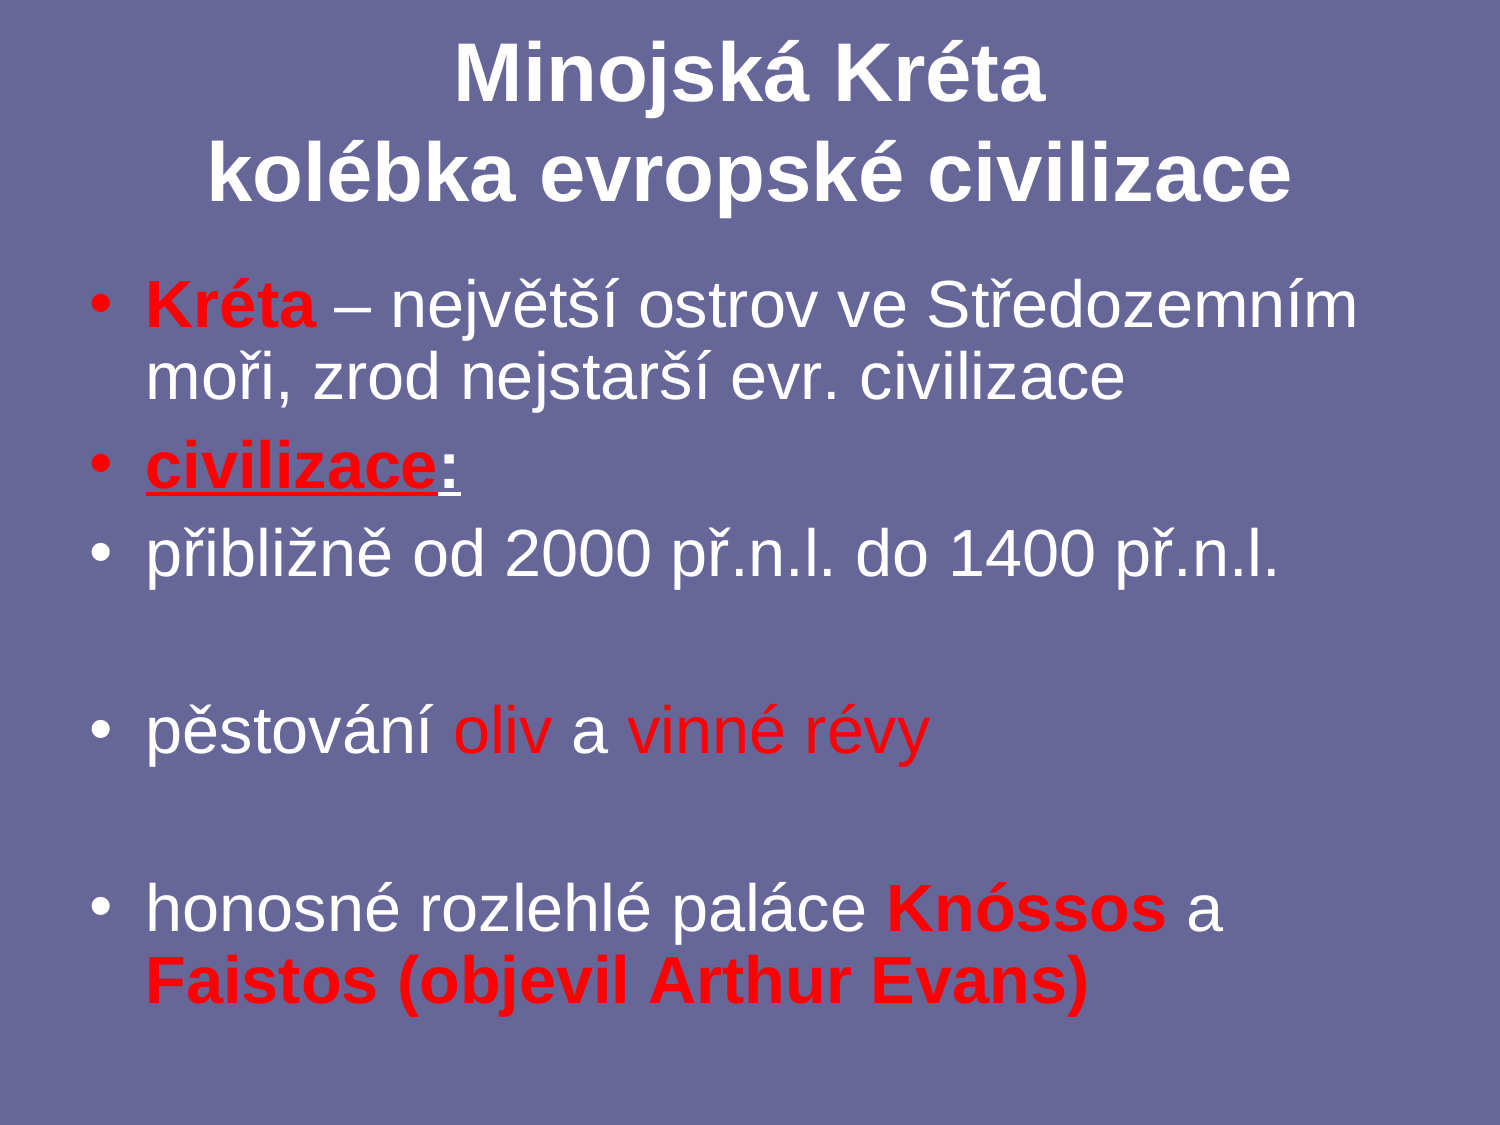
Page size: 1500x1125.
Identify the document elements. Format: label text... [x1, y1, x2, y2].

list Kréta – největší ostrov ve Středozemním moři, zrod nejstarší evr. civilizace civilizace: přibližně od 2000 př.n.l. do 1400 př.n.l. pěstování oliv a vinné révy honosné rozlehlé paláce Knóssos a Faistos (objevil Arthur Evans) [75, 262, 1426, 1088]
title Minojská Kréta kolébka evropské civilizace [75, 10, 1426, 227]
